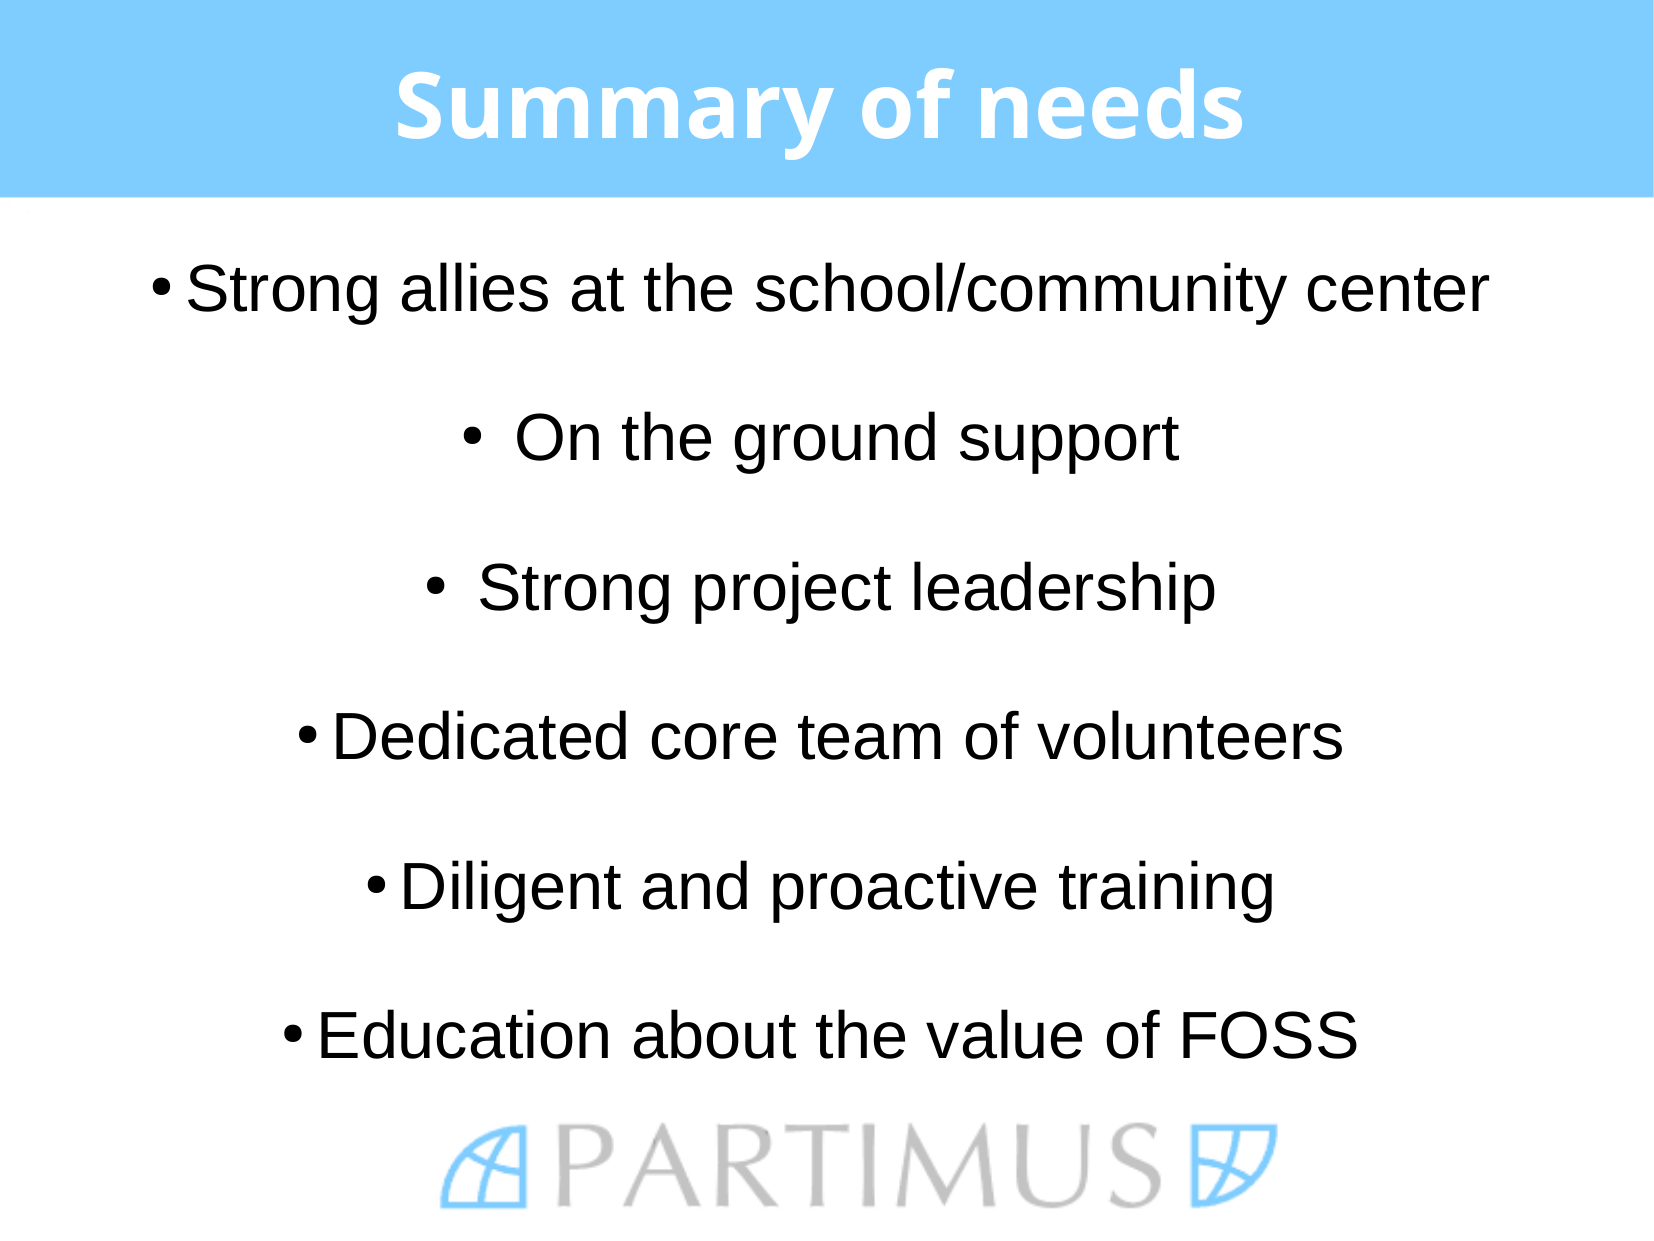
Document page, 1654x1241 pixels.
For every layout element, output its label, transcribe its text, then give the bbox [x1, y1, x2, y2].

picture [0, 0, 1654, 1241]
title Summary of needs [76, 7, 1565, 200]
subtitle Strong allies at the school/community center On the ground support Strong project leadership Dedicated core team of volunteers Diligent and proactive training Education about the value of FOSS [82, 176, 1571, 1223]
